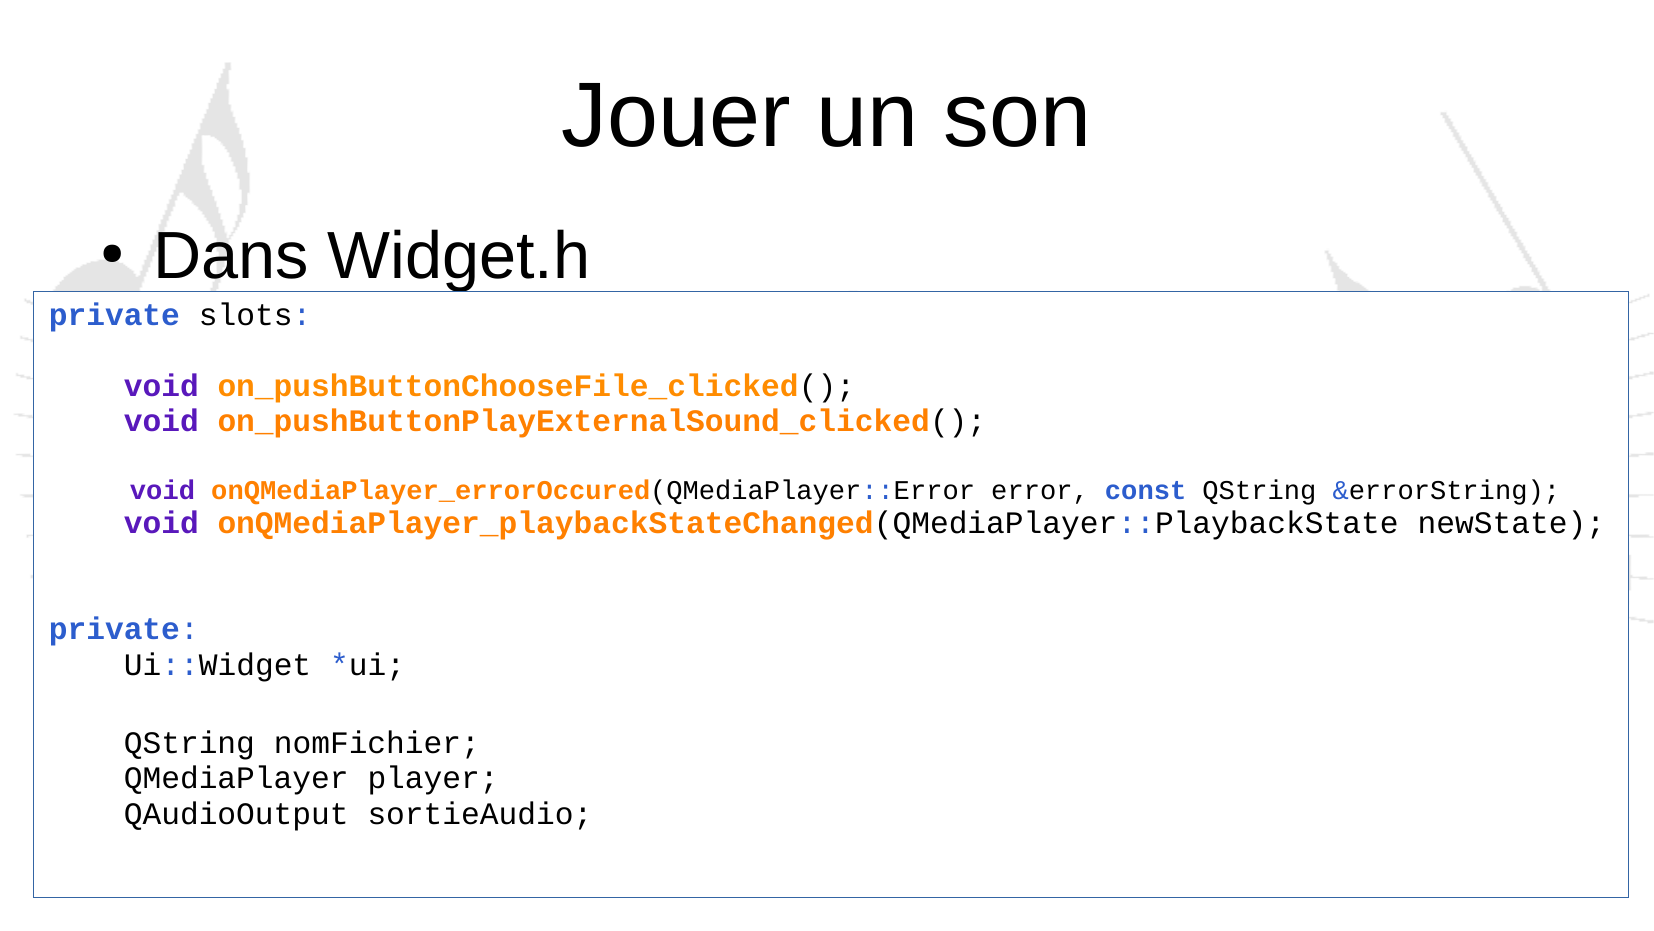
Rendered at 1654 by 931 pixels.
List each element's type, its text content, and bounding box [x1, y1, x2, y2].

text_box private slots: void on_pushButtonChooseFile_clicked(); void on_pushButtonPlayExternalSound_clicked(); void onQMediaPlayer_errorOccured(QMediaPlayer::Error error, const QString &errorString); void onQMediaPlayer_playbackStateChanged(QMediaPlayer::PlaybackState newState); private: Ui::Widget *ui; QString nomFichier; QMediaPlayer player; QAudioOutput sortieAudio; [33, 291, 1629, 898]
title Jouer un son [82, 37, 1571, 193]
list Dans Widget.h [82, 217, 1571, 291]
